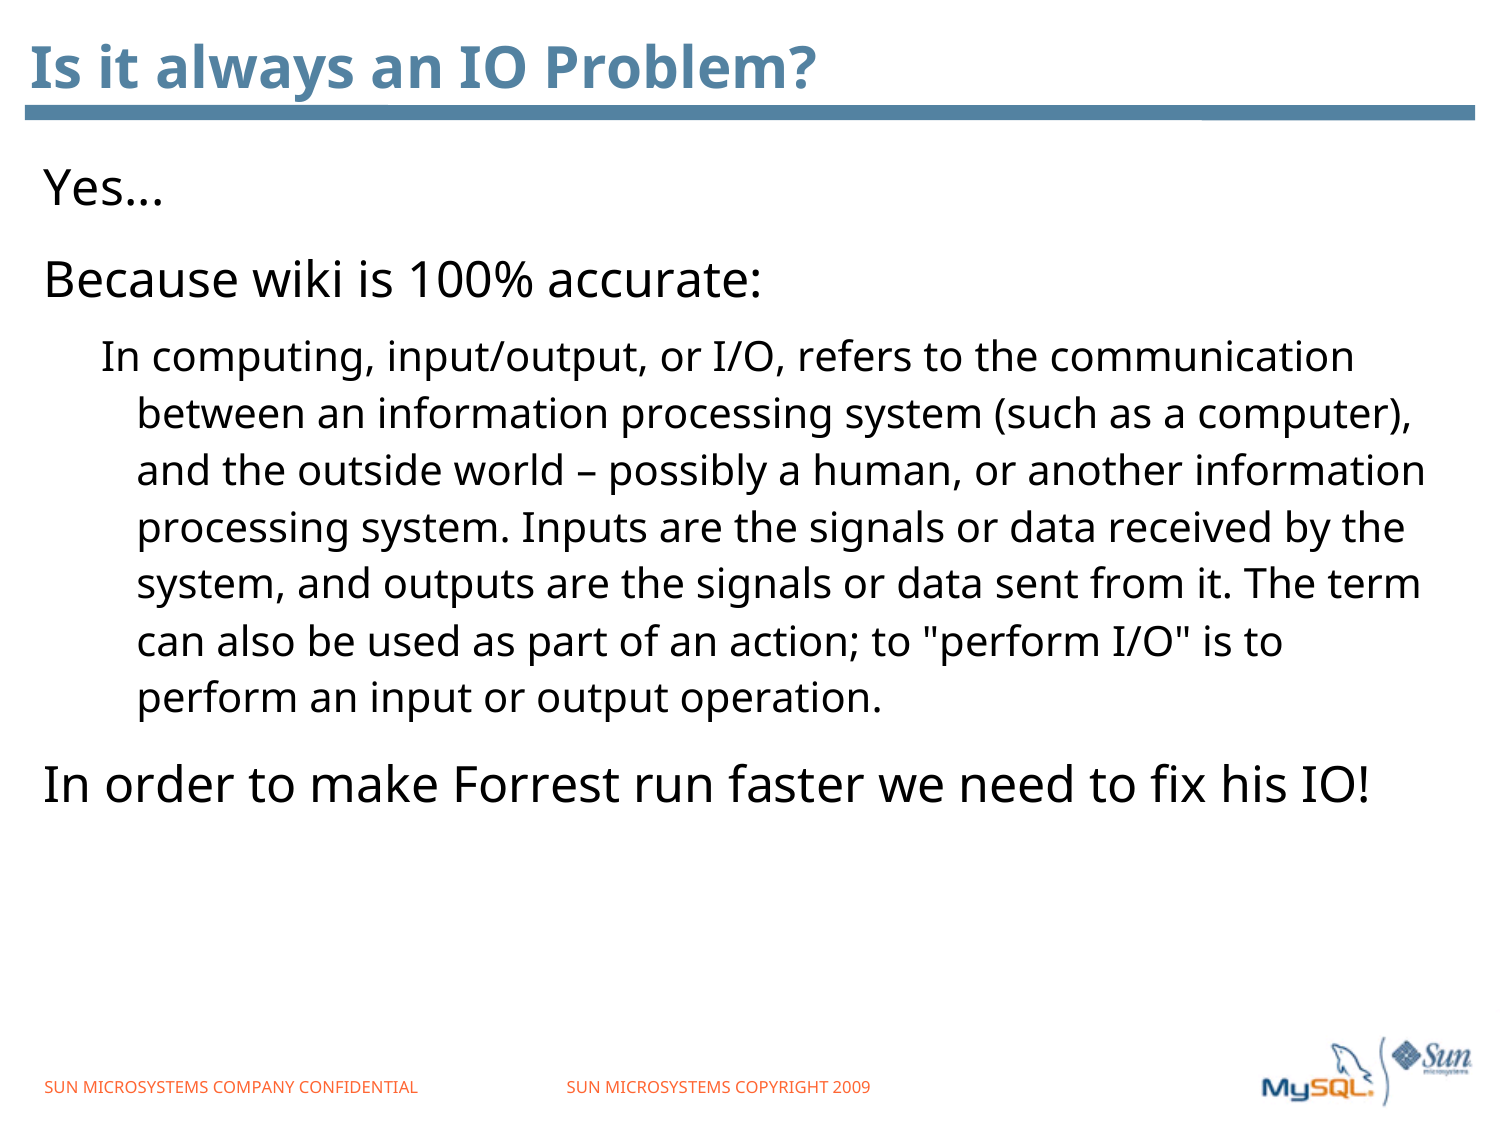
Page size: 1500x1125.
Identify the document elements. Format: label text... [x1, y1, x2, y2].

title Is it always an IO Problem? [0, 0, 1500, 138]
picture [1246, 1009, 1500, 1125]
list Yes... Because wiki is 100% accurate: In computing, input/output, or I/O, refers to the communication between an information processing system (such as a computer), and the outside world – possibly a human, or another information processing system. Inputs are the signals or data received by the system, and outputs are the signals or data sent from it. The term can also be used as part of an action; to "perform I/O" is to perform an input or output operation. In order to make Forrest run faster we need to fix his IO! [43, 151, 1440, 1063]
